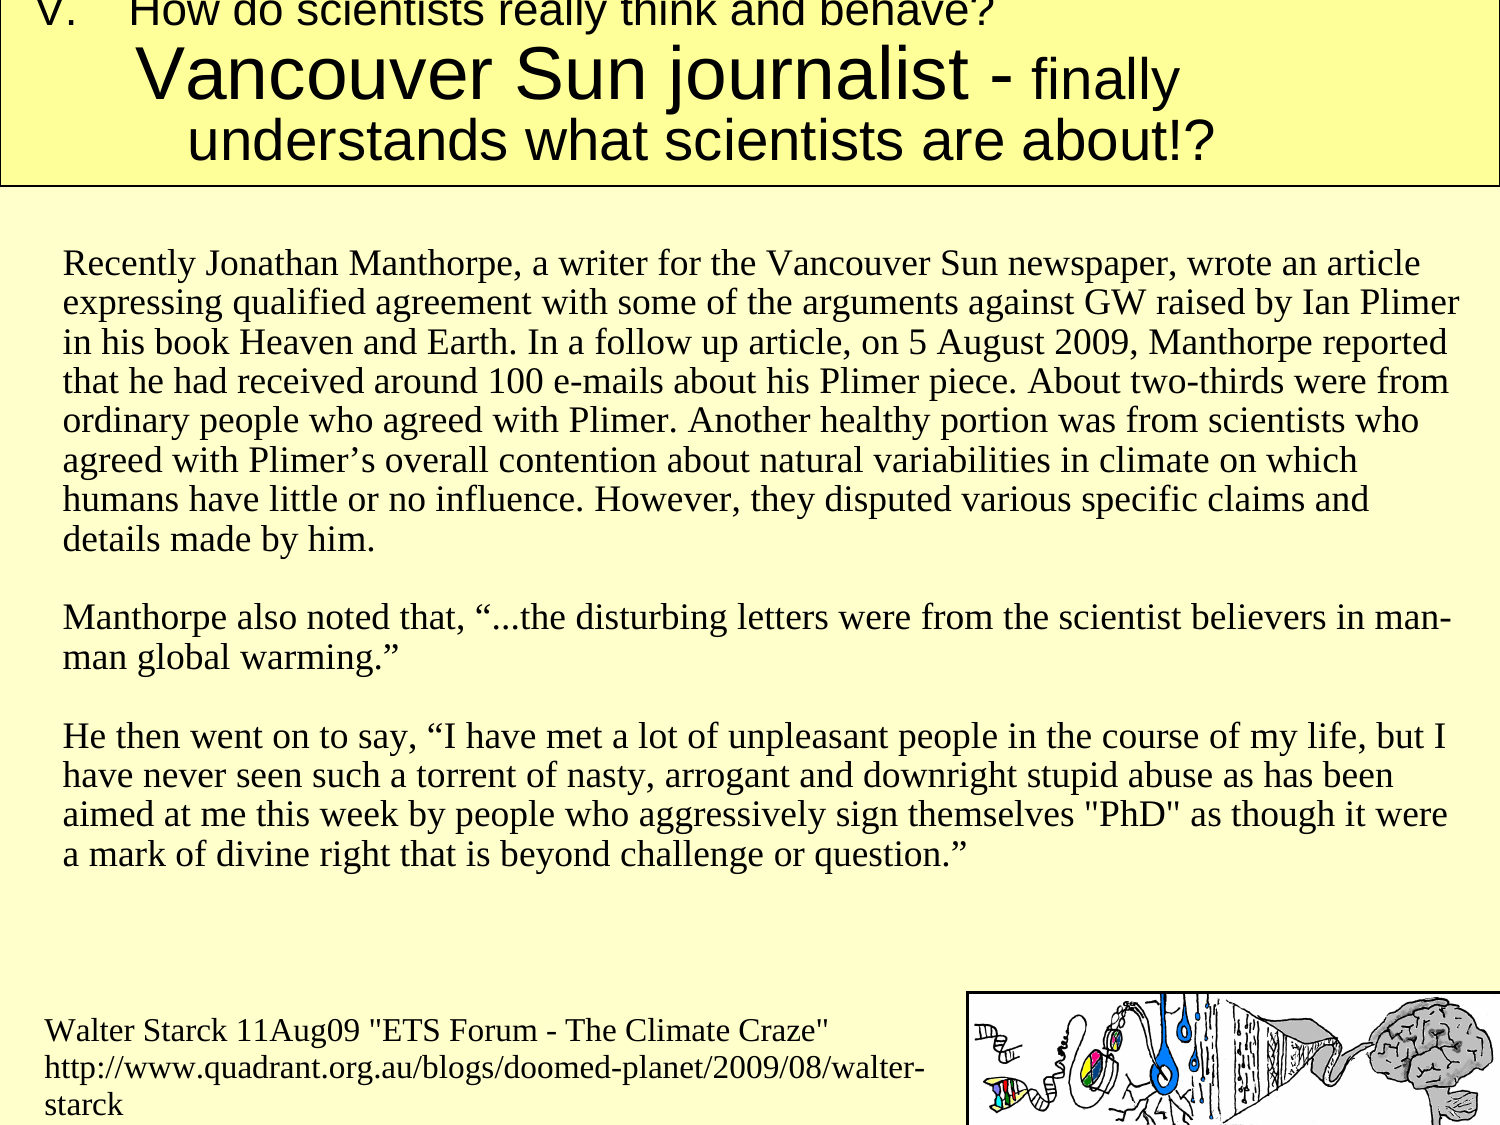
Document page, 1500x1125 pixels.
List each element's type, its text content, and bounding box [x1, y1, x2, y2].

picture [969, 994, 1500, 1125]
title V. How do scientists really think and behave? Vancouver Sun journalist - finally understands what scientists are about!? [0, 0, 1500, 187]
text_box Recently Jonathan Manthorpe, a writer for the Vancouver Sun newspaper, wrote an article expressing qualified agreement with some of the arguments against GW raised by Ian Plimer in his book Heaven and Earth. In a follow up article, on 5 August 2009, Manthorpe reported that he had received around 100 e-mails about his Plimer piece. About two-thirds were from ordinary people who agreed with Plimer. Another healthy portion was from scientists who agreed with Plimer’s overall contention about natural variabilities in climate on which humans have little or no influence. However, they disputed various specific claims and details made by him. Manthorpe also noted that, “...the disturbing letters were from the scientist believers in man- man global warming.” He then went on to say, “I have met a lot of unpleasant people in the course of my life, but I have never seen such a torrent of nasty, arrogant and downright stupid abuse as has been aimed at me this week by people who aggressively sign themselves "PhD" as though it were a mark of divine right that is beyond challenge or question.” [47, 236, 1477, 926]
text_box Walter Starck 11Aug09 "ETS Forum - The Climate Craze" http://www.quadrant.org.au/blogs/doomed-planet/2009/08/walter-starck [29, 1003, 945, 1100]
